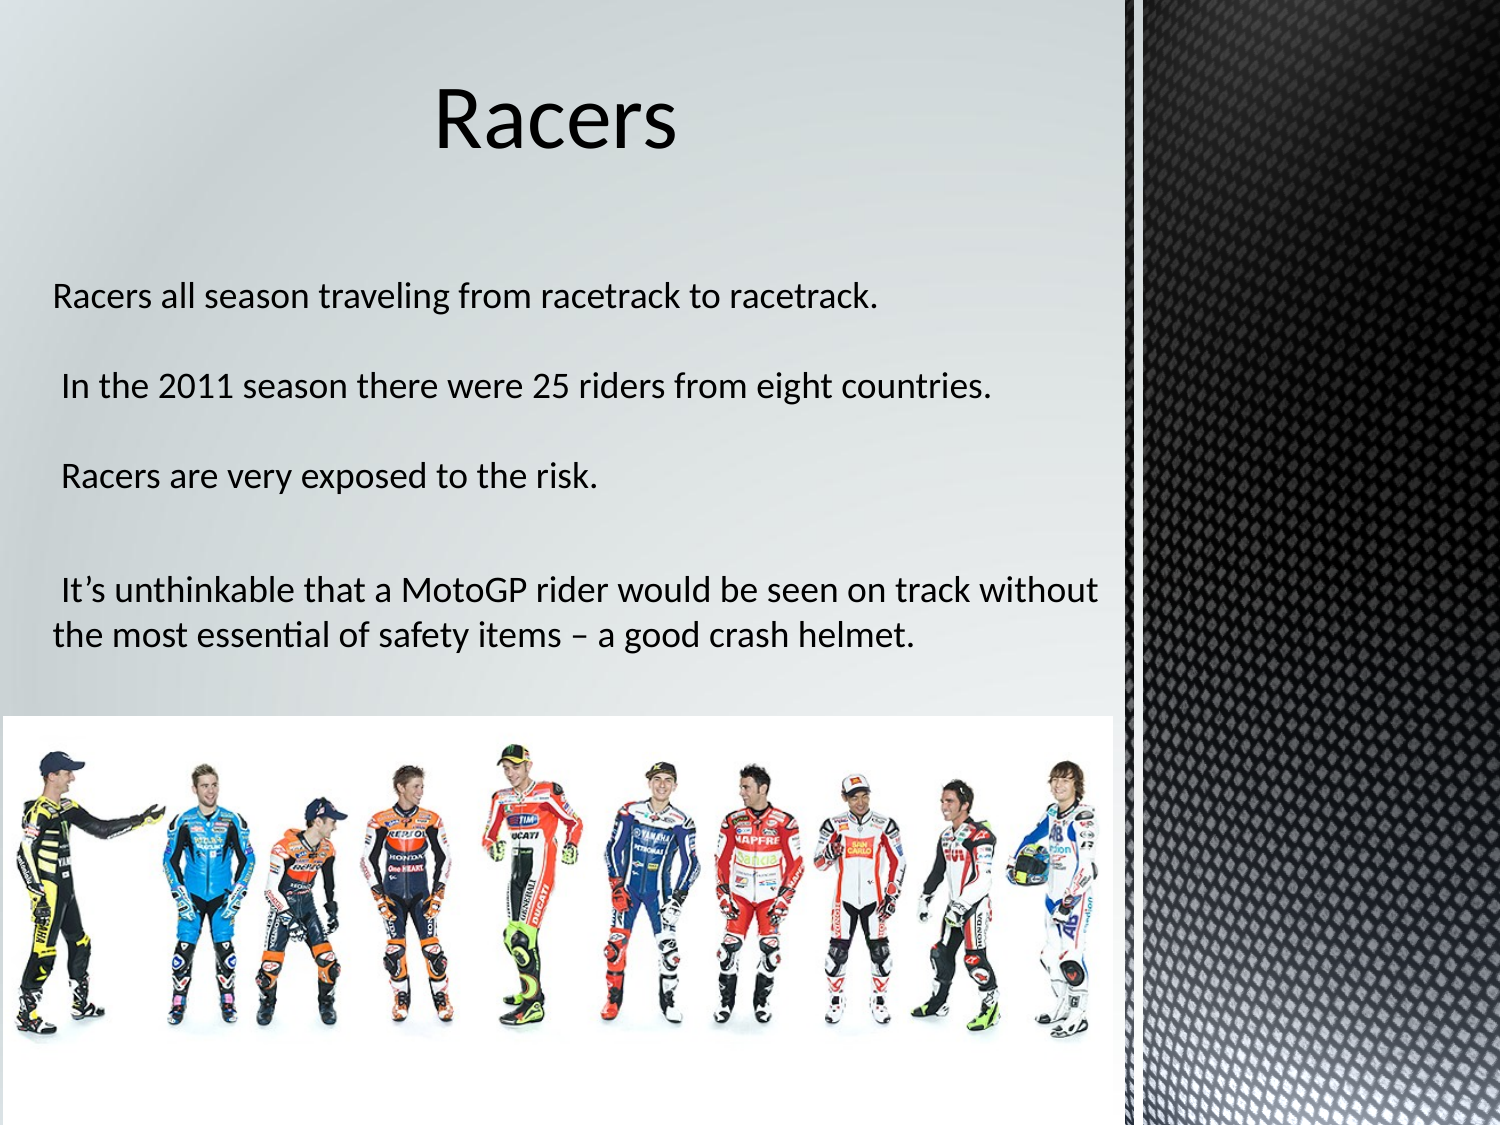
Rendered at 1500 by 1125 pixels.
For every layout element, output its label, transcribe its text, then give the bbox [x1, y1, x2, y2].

title Racers all season traveling from racetrack to racetrack. In the 2011 season there were 25 riders from eight countries. Racers are very exposed to the risk. It’s unthinkable that a MotoGP rider would be seen on track without the most essential of safety items – a good crash helmet. [37, 113, 1150, 664]
text_box Racers [224, 49, 888, 175]
picture [0, 0, 1500, 1125]
